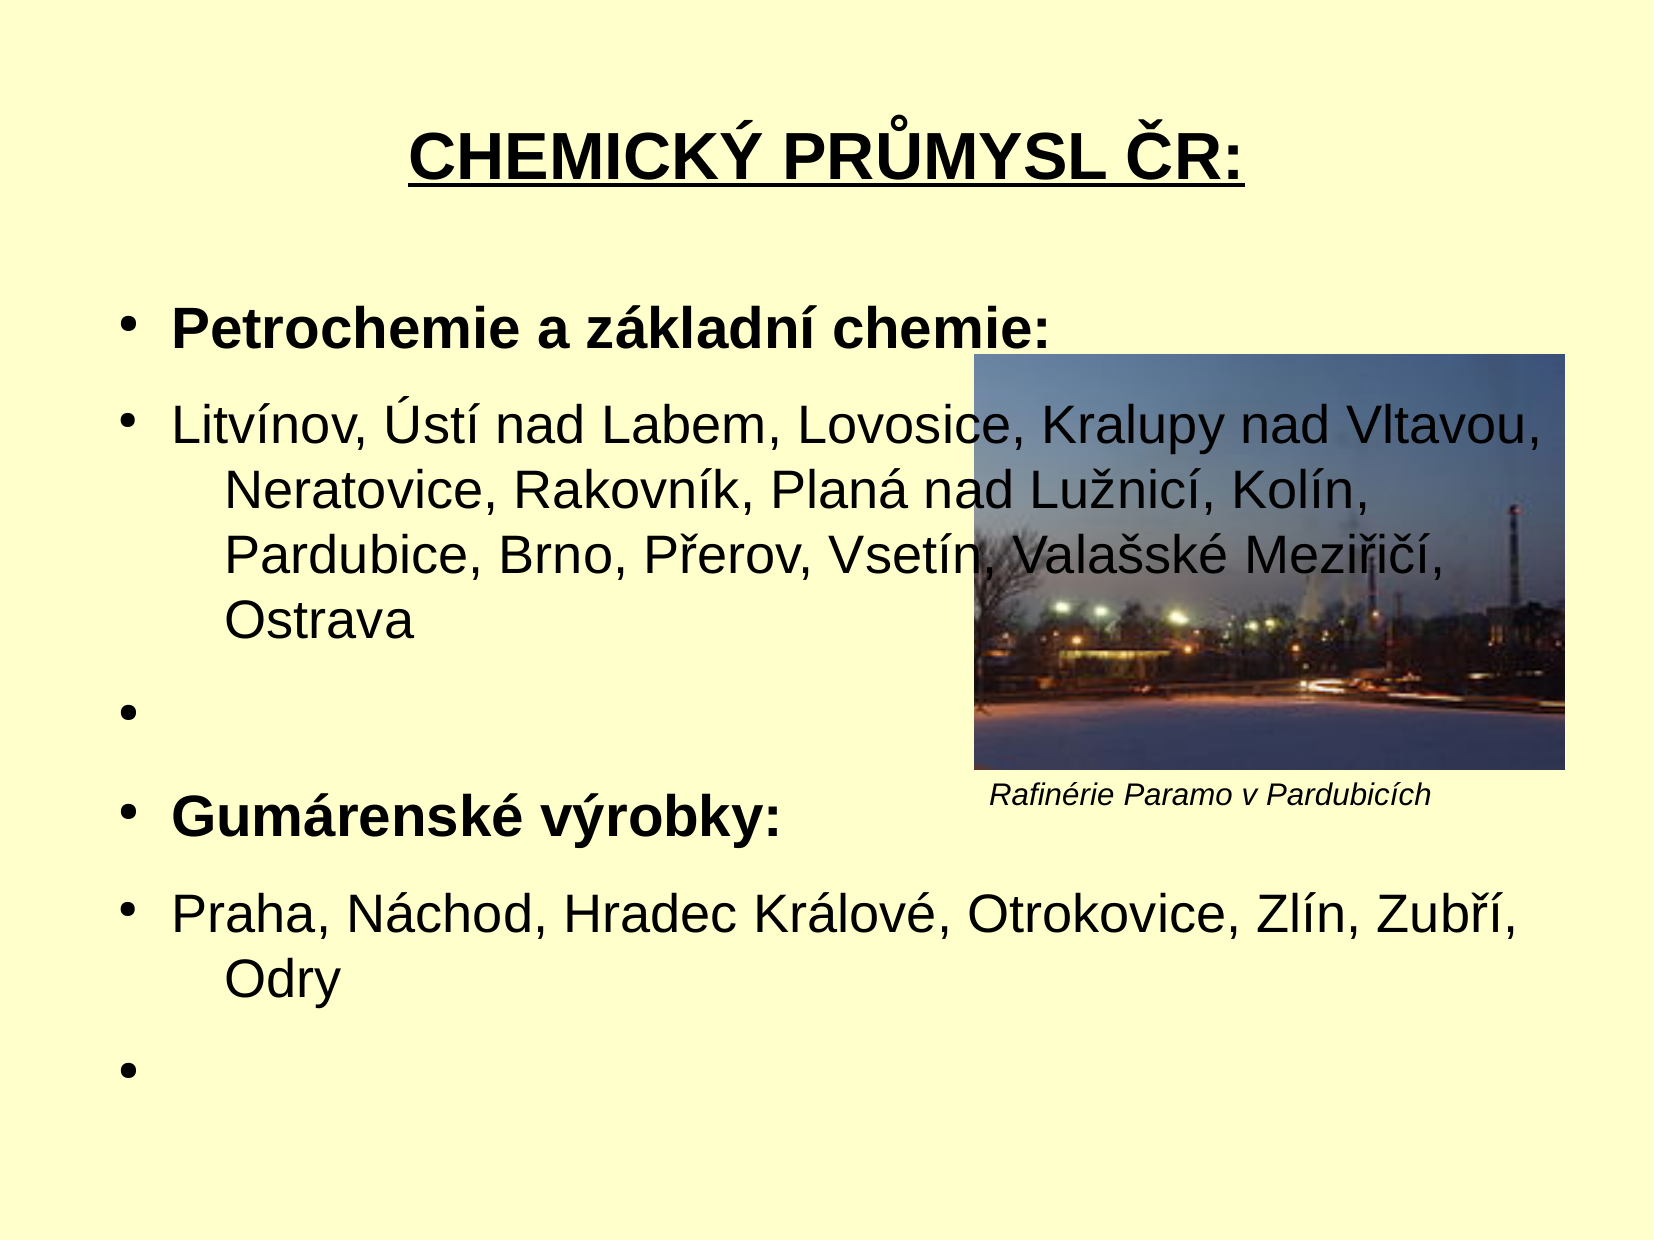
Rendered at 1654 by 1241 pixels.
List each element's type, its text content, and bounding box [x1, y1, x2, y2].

text_box Rafinérie Paramo v Pardubicích [974, 769, 1533, 827]
title CHEMICKÝ PRŮMYSL ČR: [82, 49, 1571, 257]
list Petrochemie a základní chemie: Litvínov, Ústí nad Labem, Lovosice, Kralupy nad Vltavou, Neratovice, Rakovník, Planá nad Lužnicí, Kolín, Pardubice, Brno, Přerov, Vsetín, Valašské Meziřičí, Ostrava Gumárenské výrobky: Praha, Náchod, Hradec Králové, Otrokovice, Zlín, Zubří, Odry [82, 290, 1571, 1109]
